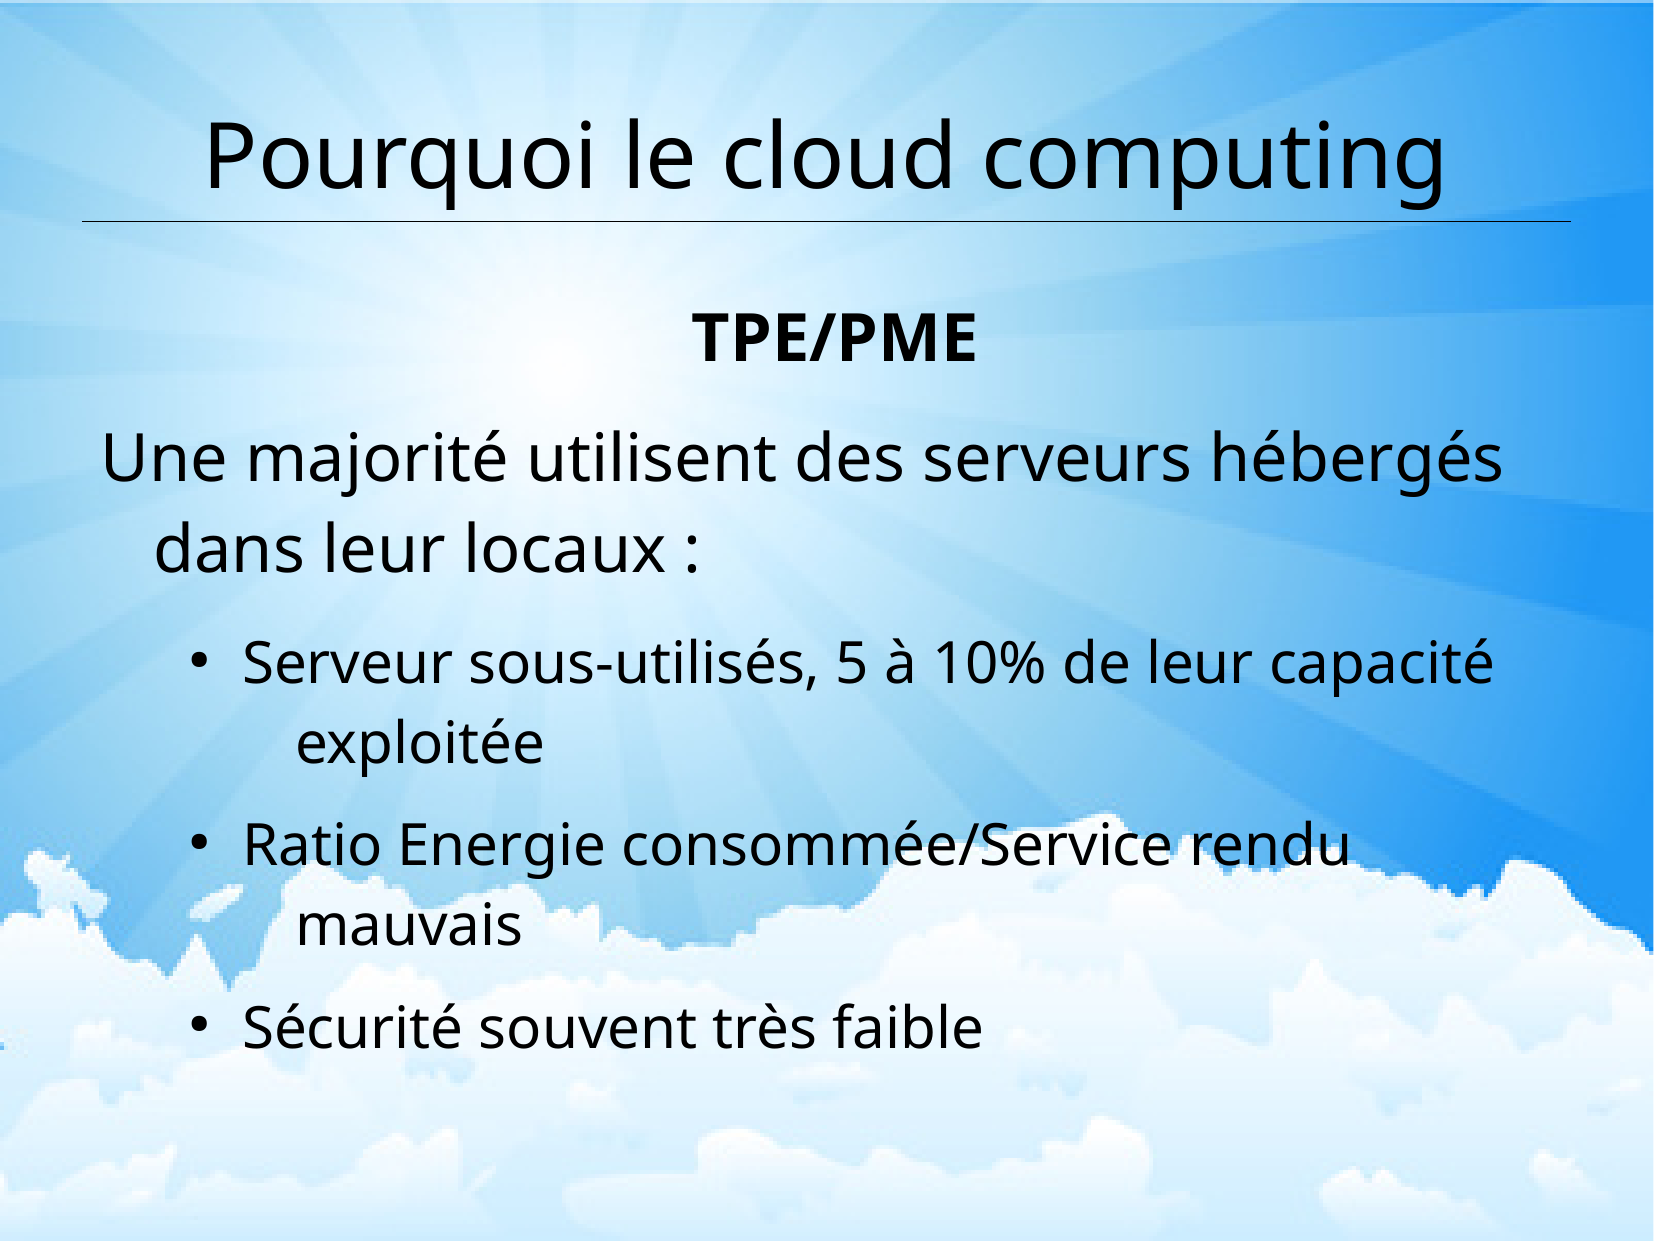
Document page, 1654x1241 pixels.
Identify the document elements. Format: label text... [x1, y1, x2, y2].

picture [0, 0, 1654, 1241]
title Pourquoi le cloud computing [82, 56, 1571, 250]
list TPE/PME Une majorité utilisent des serveurs hébergés dans leur locaux : Serveur sous-utilisés, 5 à 10% de leur capacité exploitée Ratio Energie consommée/Service rendu mauvais Sécurité souvent très faible [82, 290, 1571, 1109]
